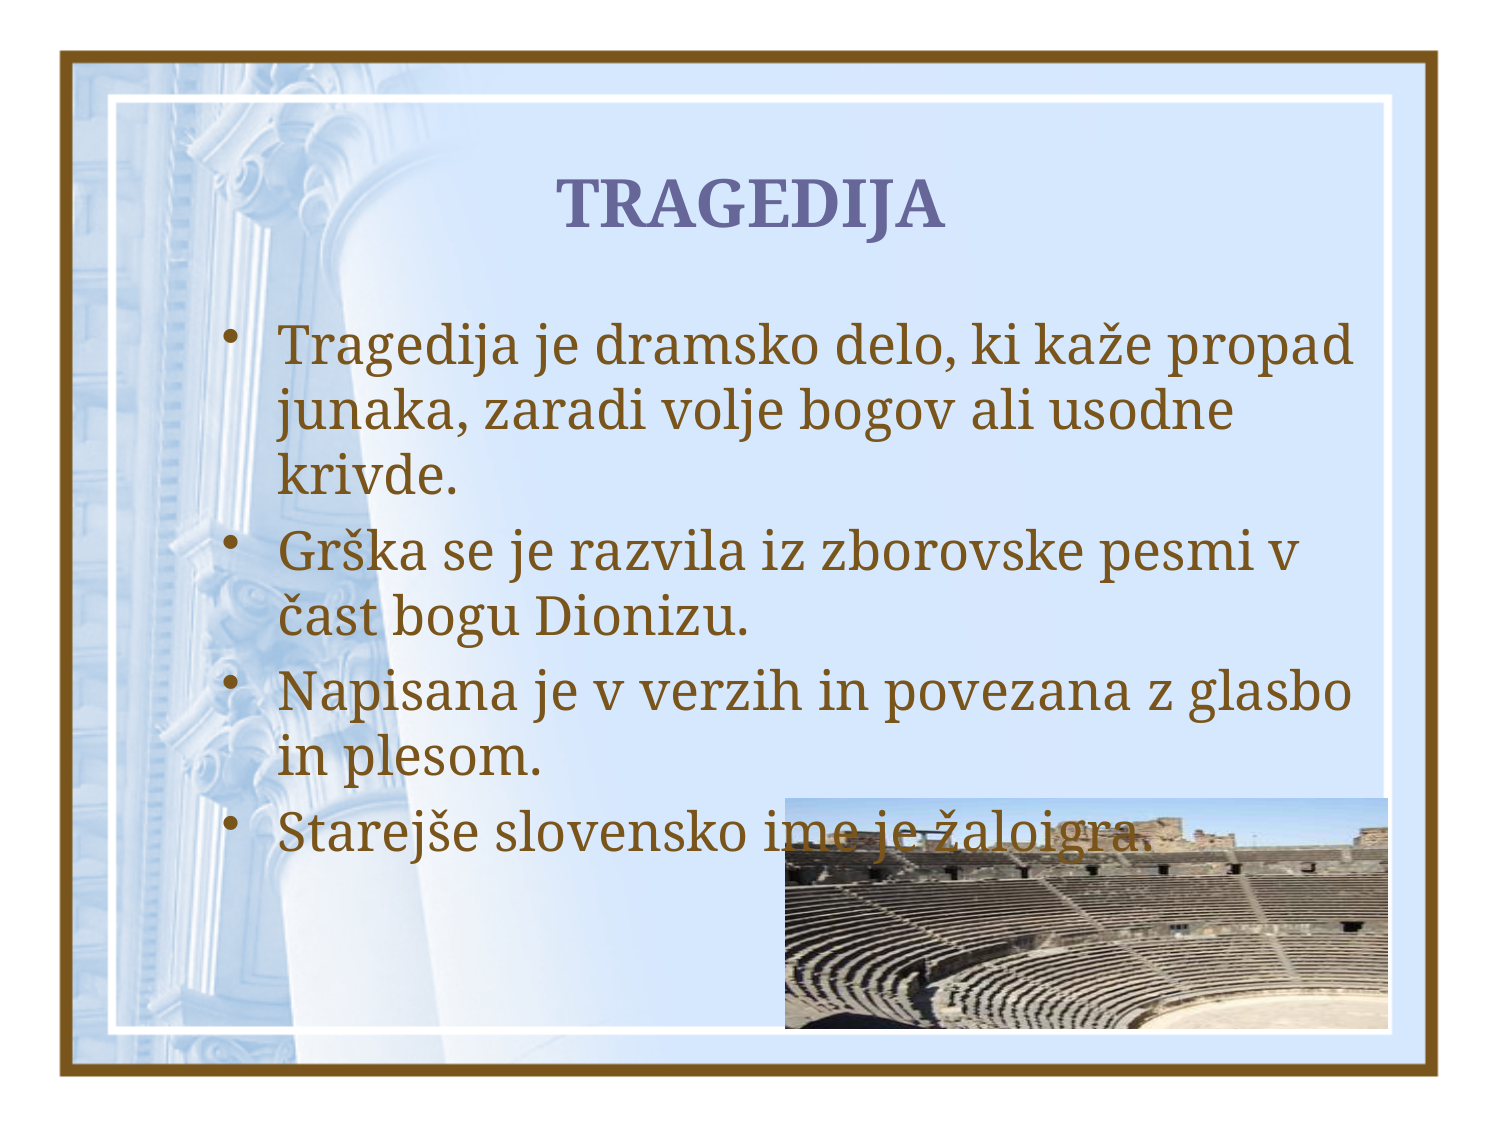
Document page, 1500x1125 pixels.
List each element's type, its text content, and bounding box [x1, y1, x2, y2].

picture [0, 0, 1500, 1125]
list Tragedija je dramsko delo, ki kaže propad junaka, zaradi volje bogov ali usodne krivde. Grška se je razvila iz zborovske pesmi v čast bogu Dionizu. Napisana je v verzih in povezana z glasbo in plesom. Starejše slovensko ime je žaloigra. [206, 302, 1376, 811]
title TRAGEDIJA [301, 125, 1201, 276]
